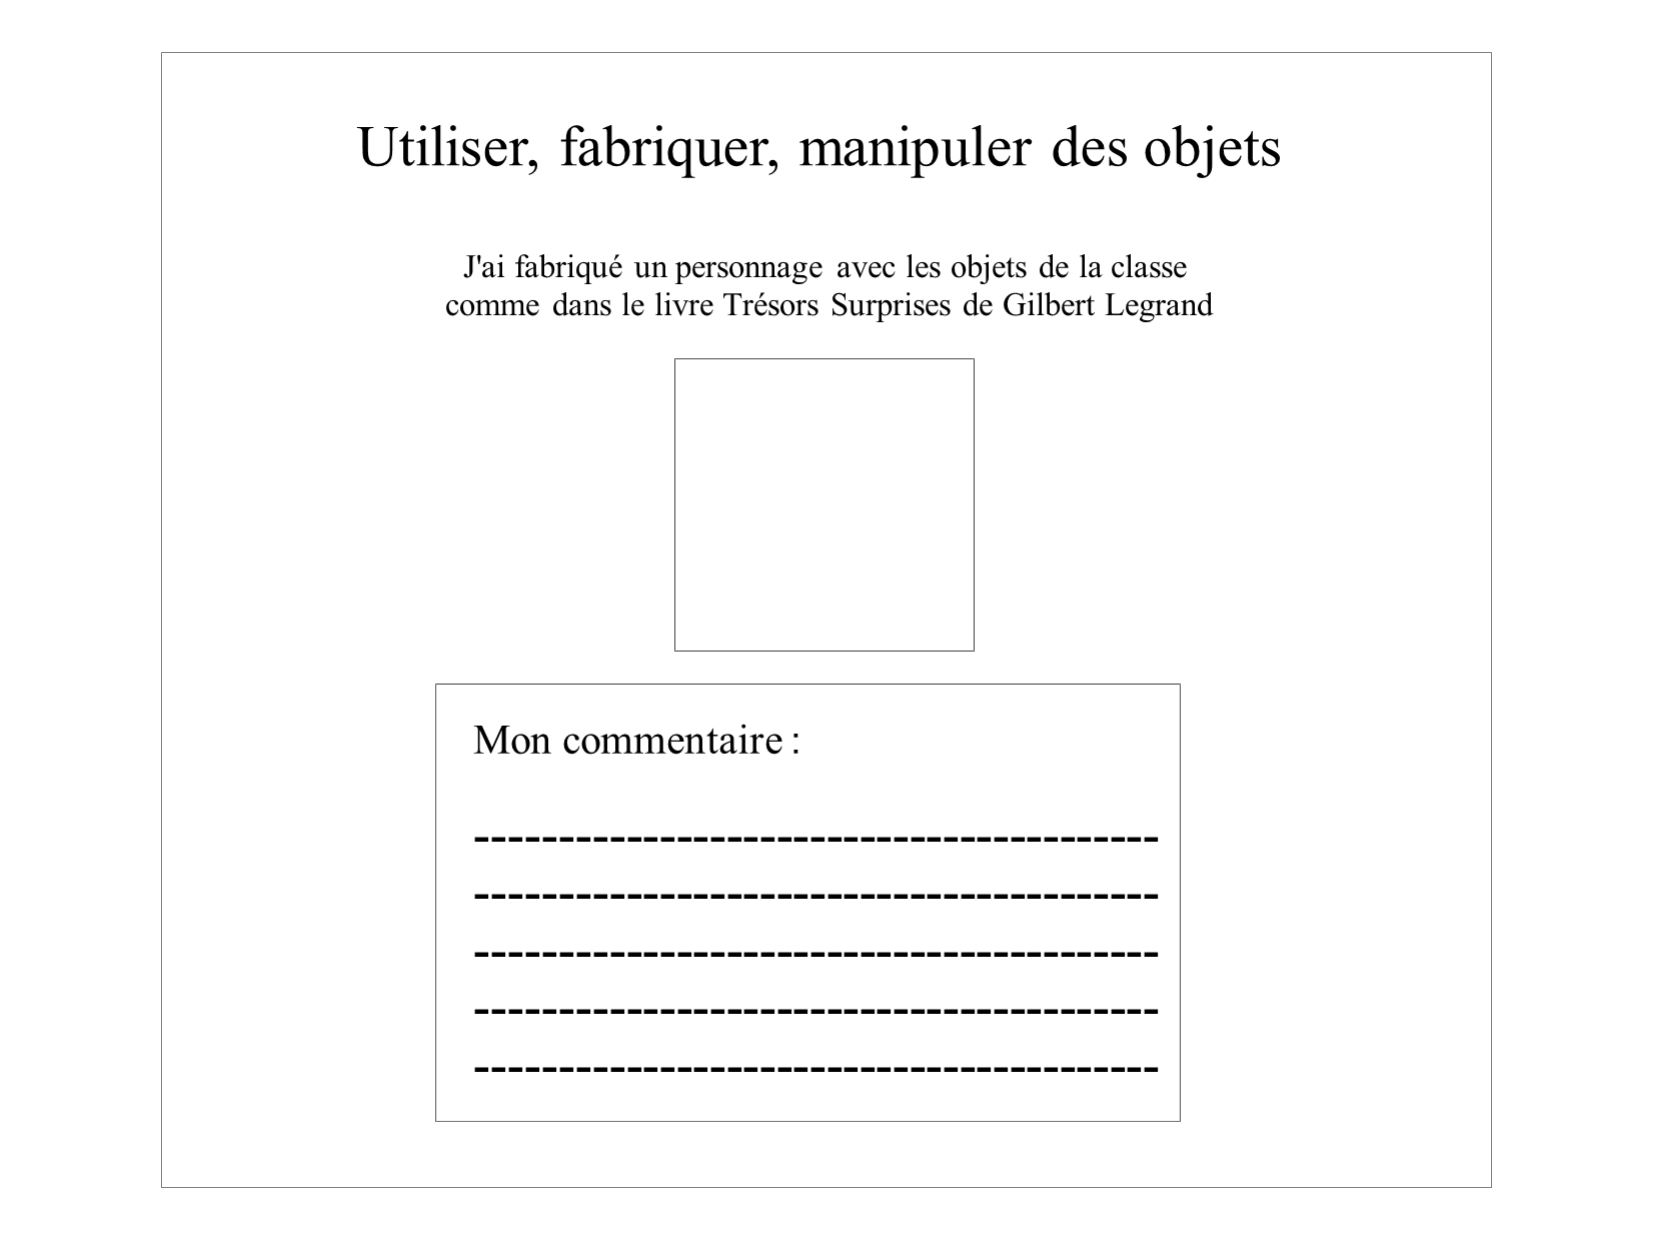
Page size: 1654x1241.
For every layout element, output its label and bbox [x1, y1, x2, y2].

picture [161, 52, 1492, 1188]
